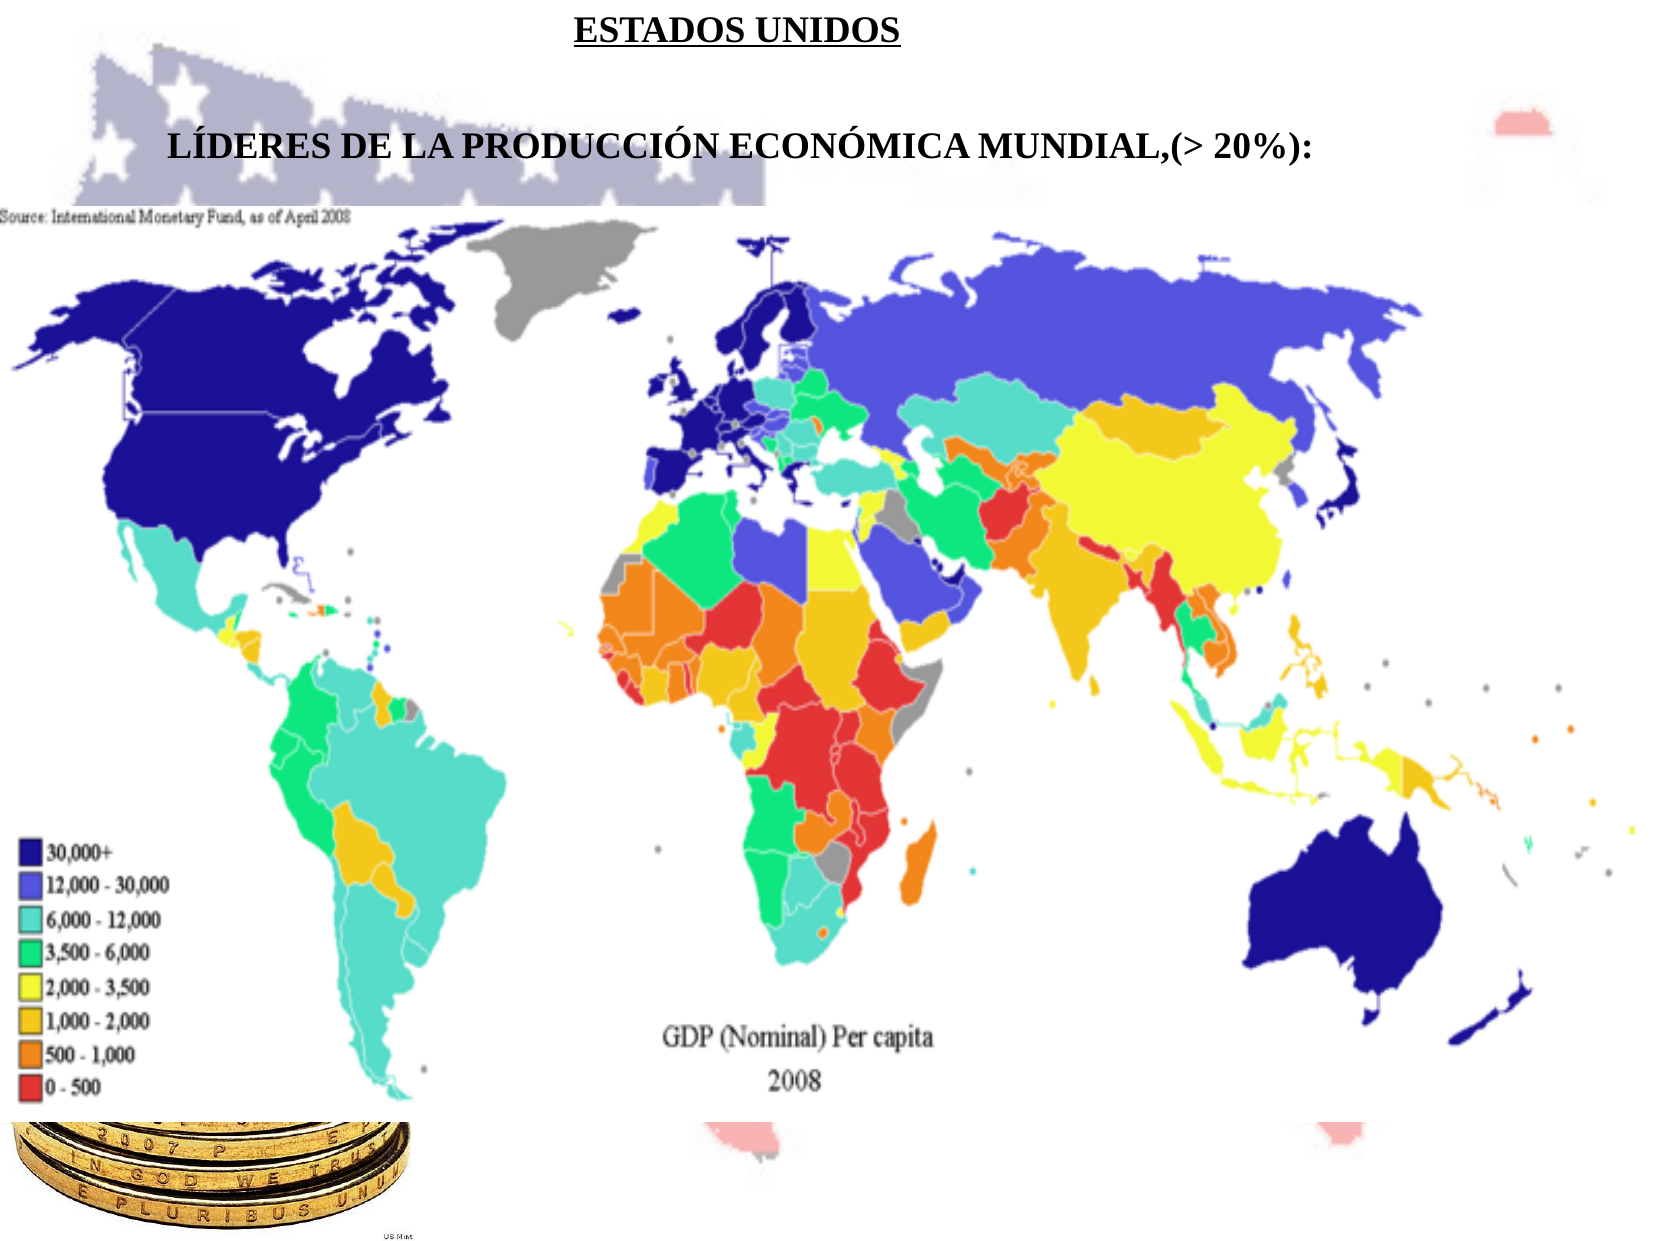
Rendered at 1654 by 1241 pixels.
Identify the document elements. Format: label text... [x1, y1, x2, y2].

picture [0, 0, 1654, 1241]
text_box LÍDERES DE LA PRODUCCIÓN ECONÓMICA MUNDIAL,(> 20%): [152, 118, 1330, 176]
text_box ESTADOS UNIDOS [558, 1, 916, 60]
